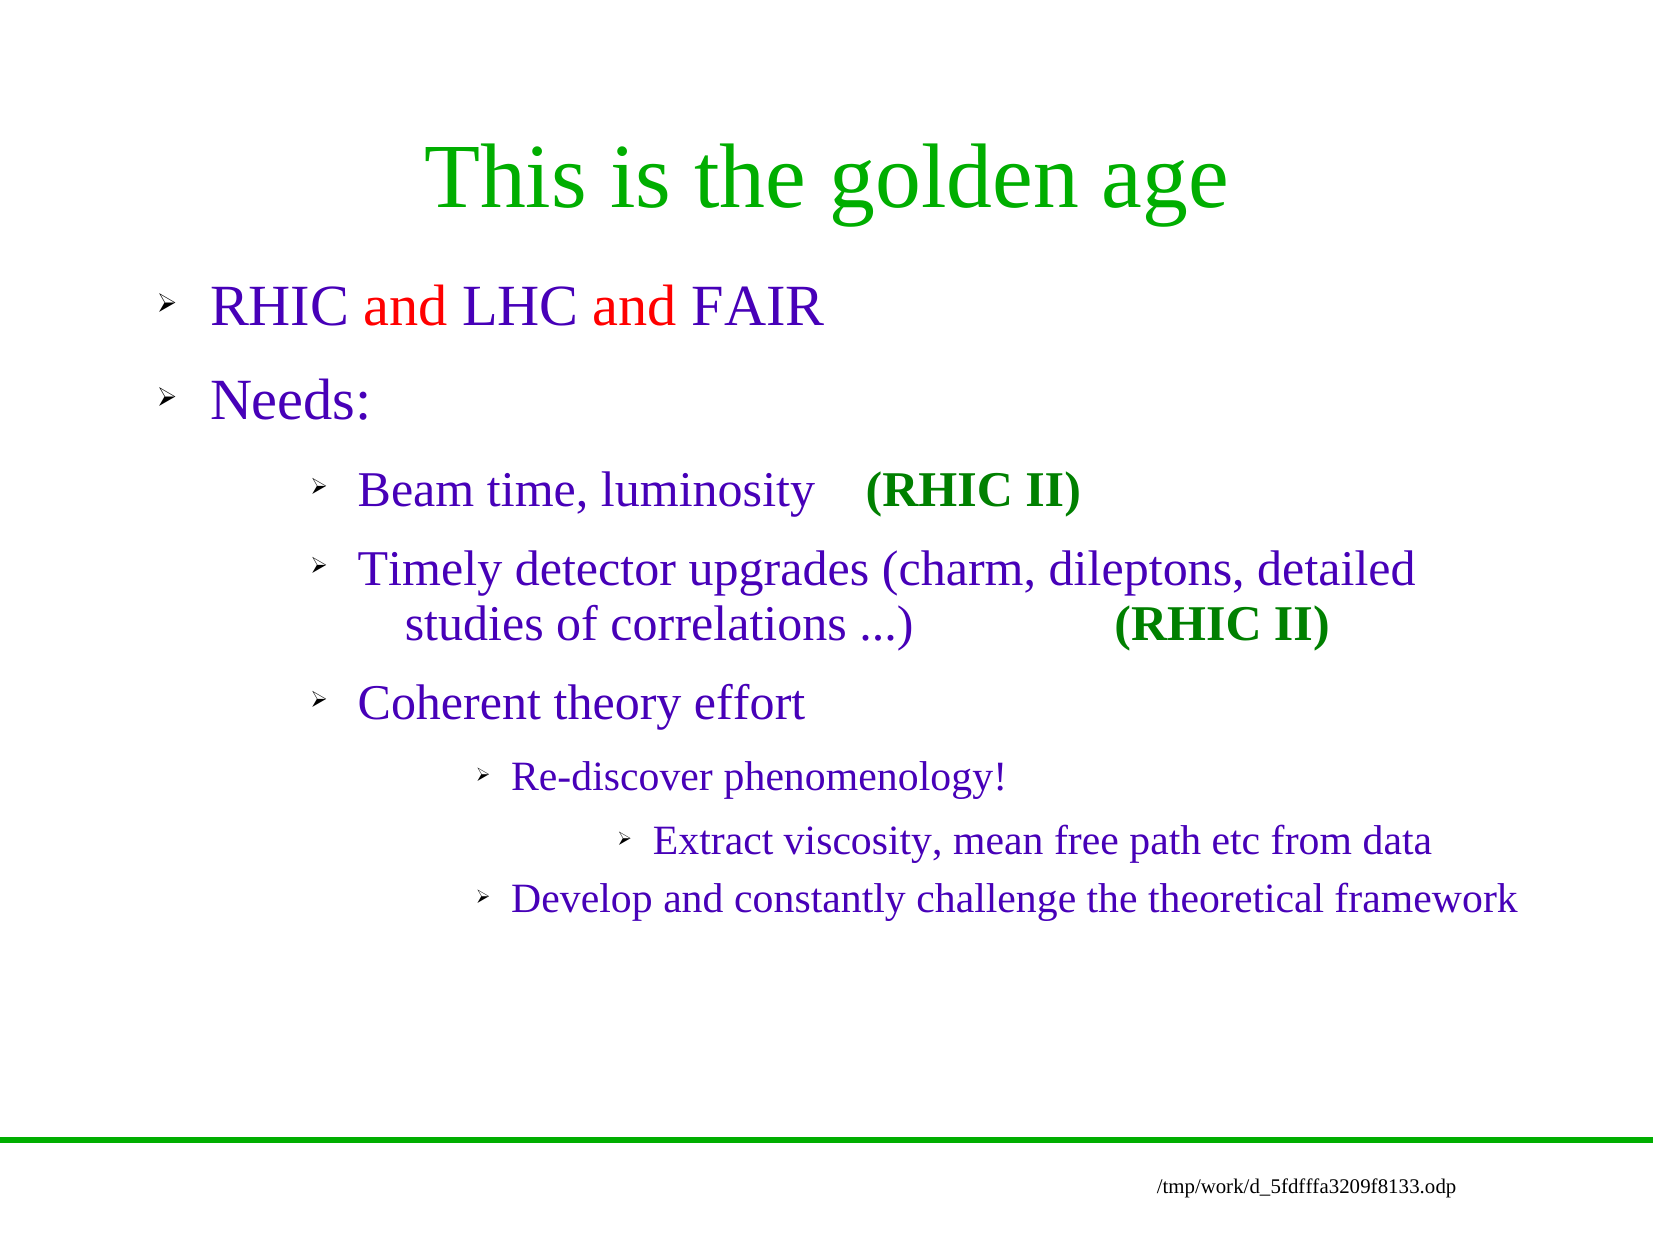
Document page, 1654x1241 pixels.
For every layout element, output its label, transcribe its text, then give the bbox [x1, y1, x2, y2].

list RHIC and LHC and FAIR Needs: Beam time, luminosity (RHIC II) Timely detector upgrades (charm, dileptons, detailed studies of correlations ...) (RHIC II) Coherent theory effort Re-discover phenomenology! Extract viscosity, mean free path etc from data Develop and constantly challenge the theoretical framework [121, 273, 1534, 1055]
title This is the golden age [121, 73, 1534, 273]
